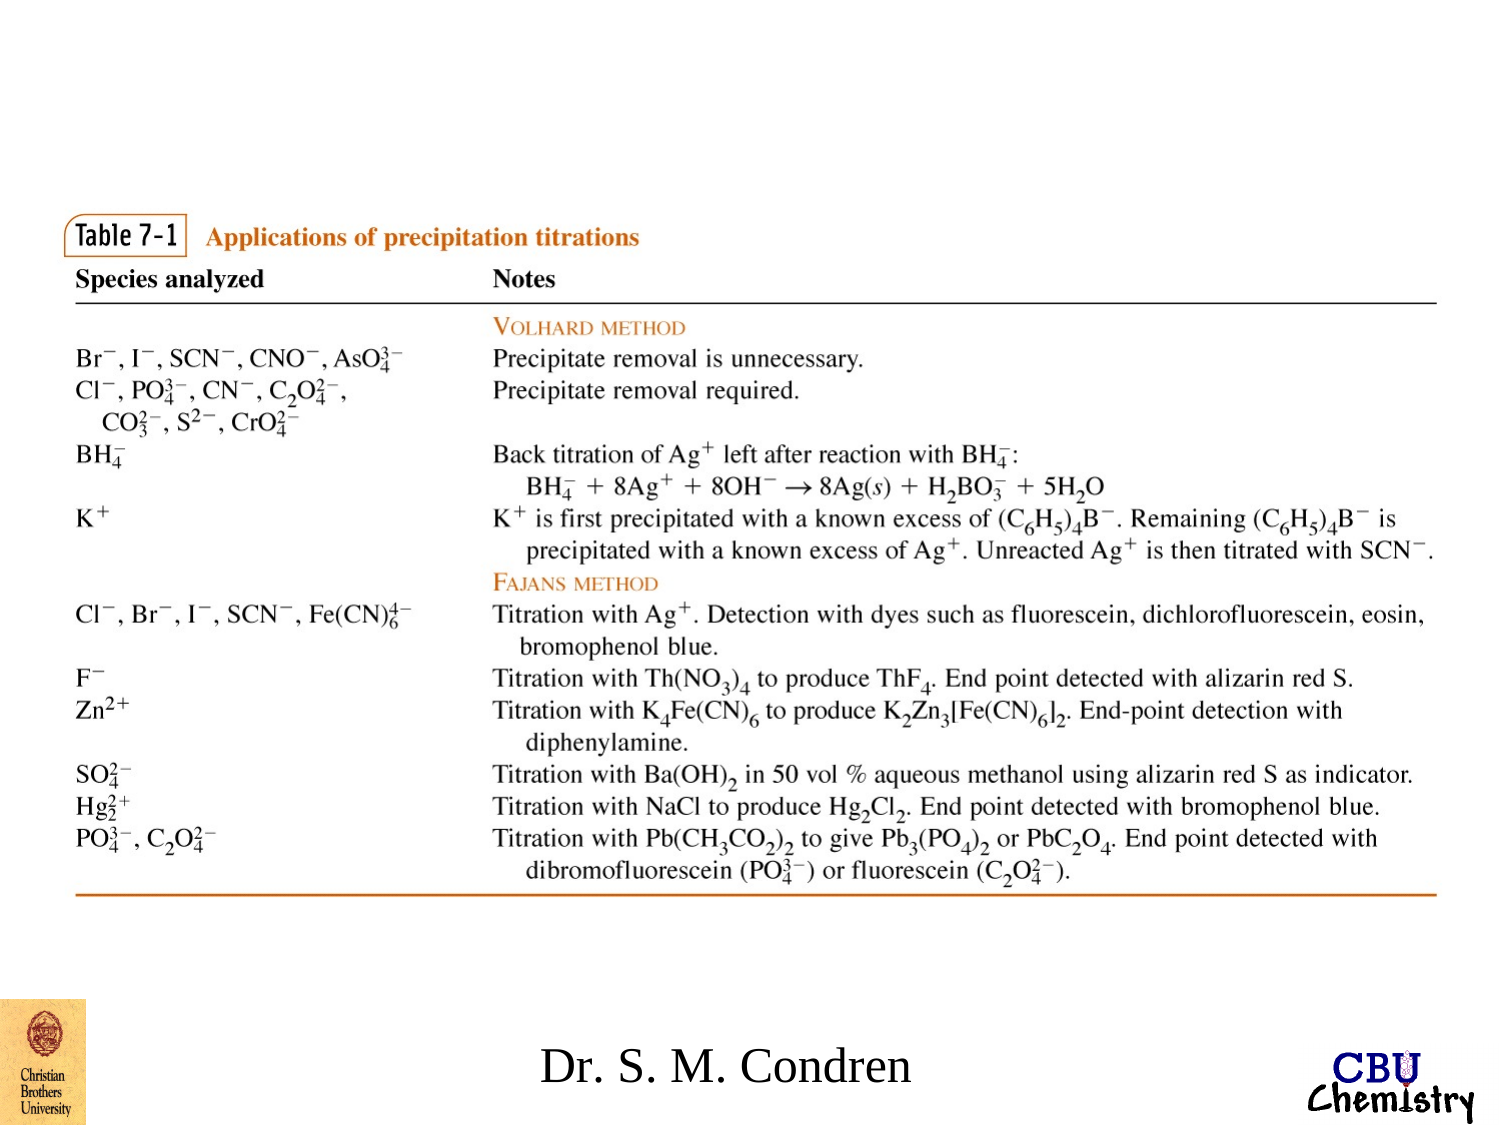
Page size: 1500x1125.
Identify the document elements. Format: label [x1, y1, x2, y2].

picture [49, 192, 1450, 933]
